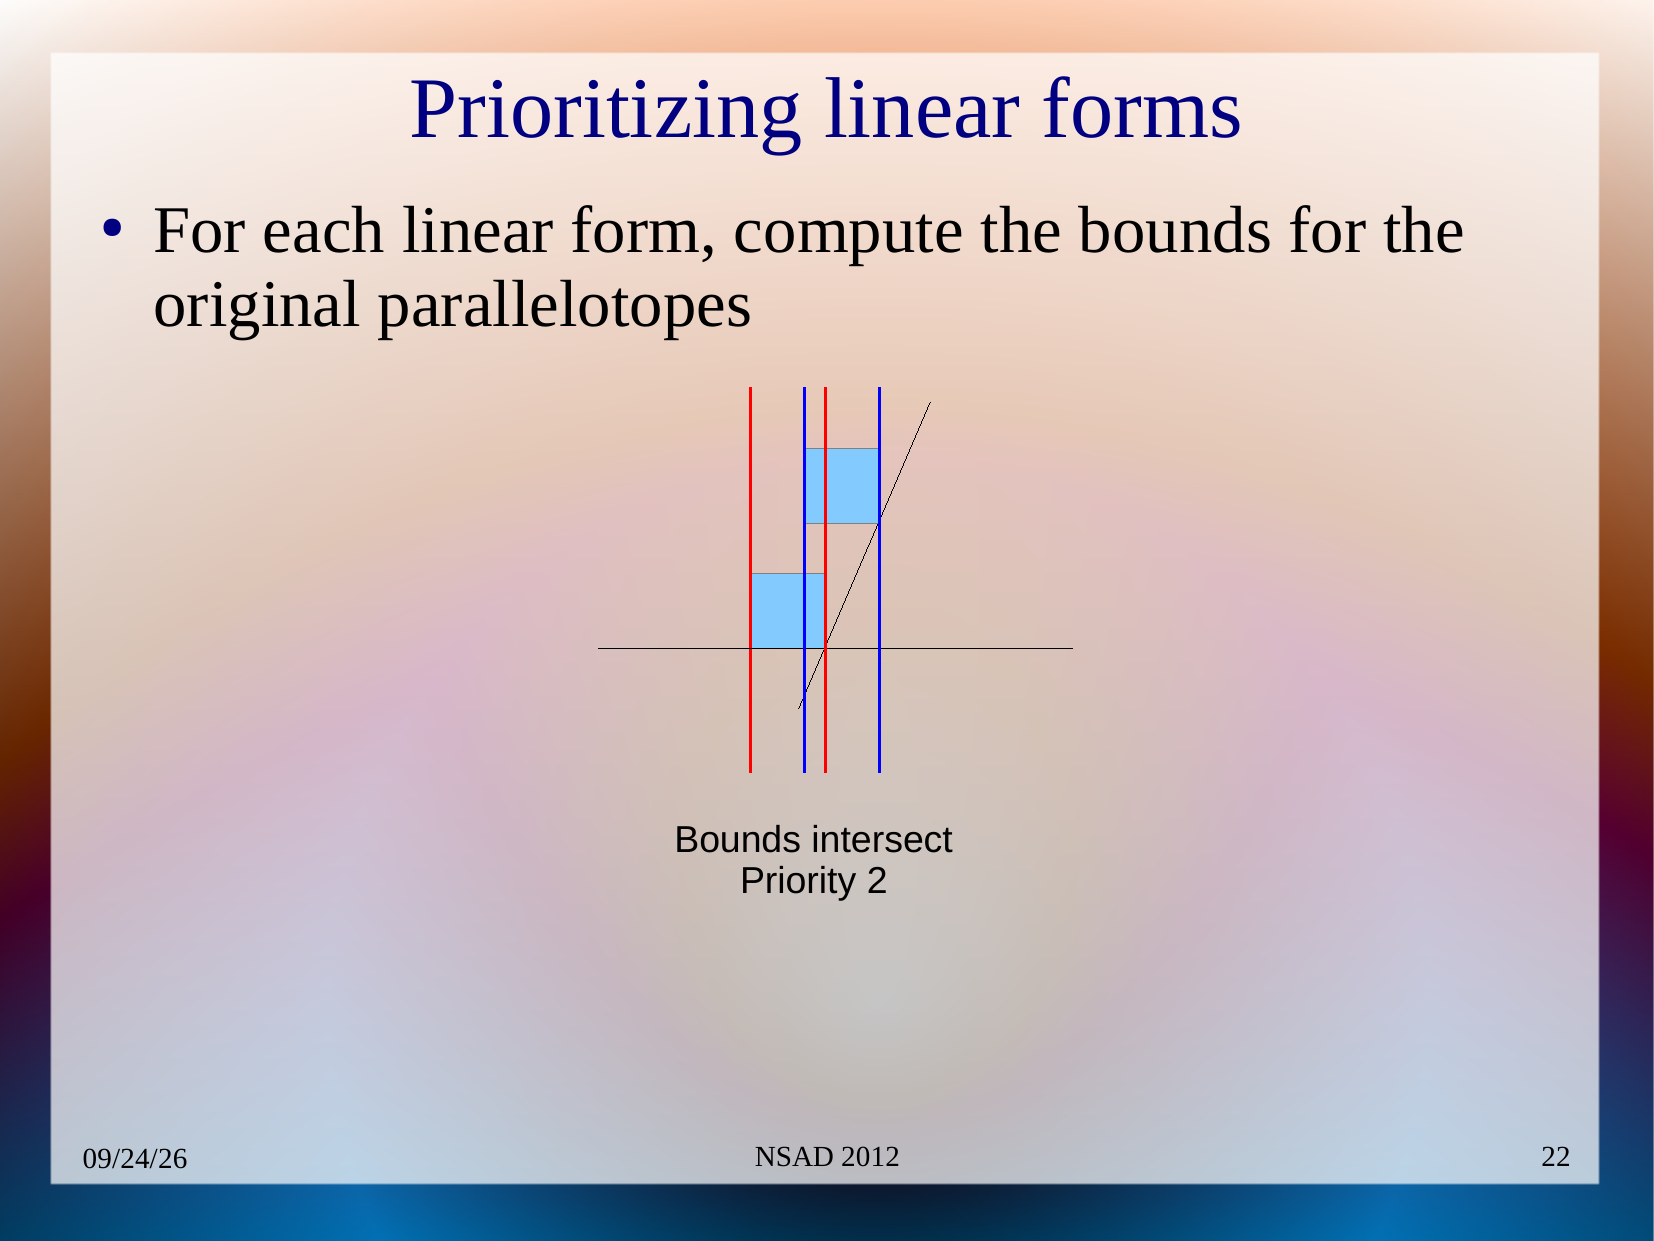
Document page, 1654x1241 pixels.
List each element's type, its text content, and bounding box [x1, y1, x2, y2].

list For each linear form, compute the bounds for the original parallelotopes [82, 192, 1571, 912]
title Prioritizing linear forms [82, 60, 1571, 156]
picture [0, 0, 1654, 1241]
